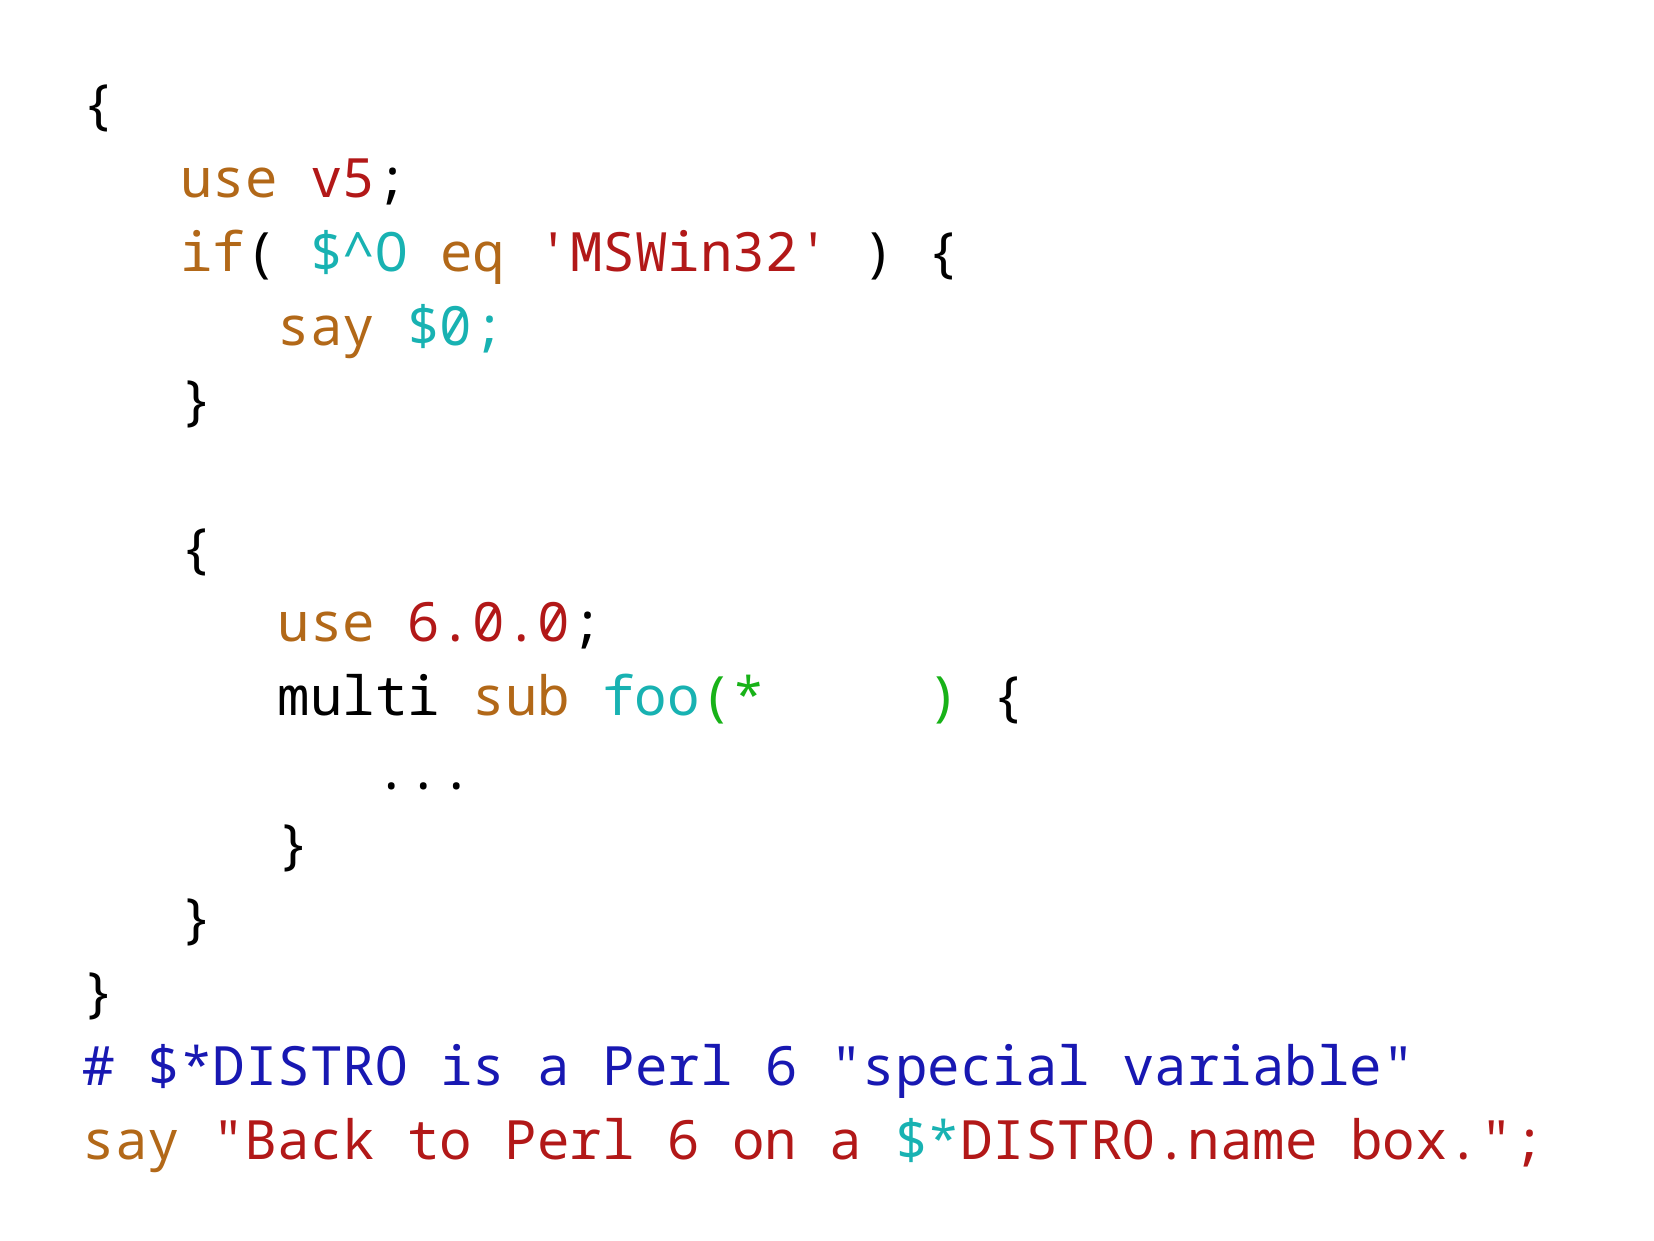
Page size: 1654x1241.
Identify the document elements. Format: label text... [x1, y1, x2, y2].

subtitle { use v5; if( $^O eq 'MSWin32' ) { say $0; } { use 6.0.0; multi sub foo(*@args) { ... } } } # $*DISTRO is a Perl 6 "special variable" say "Back to Perl 6 on a $*DISTRO.name box."; [82, 140, 1571, 1101]
